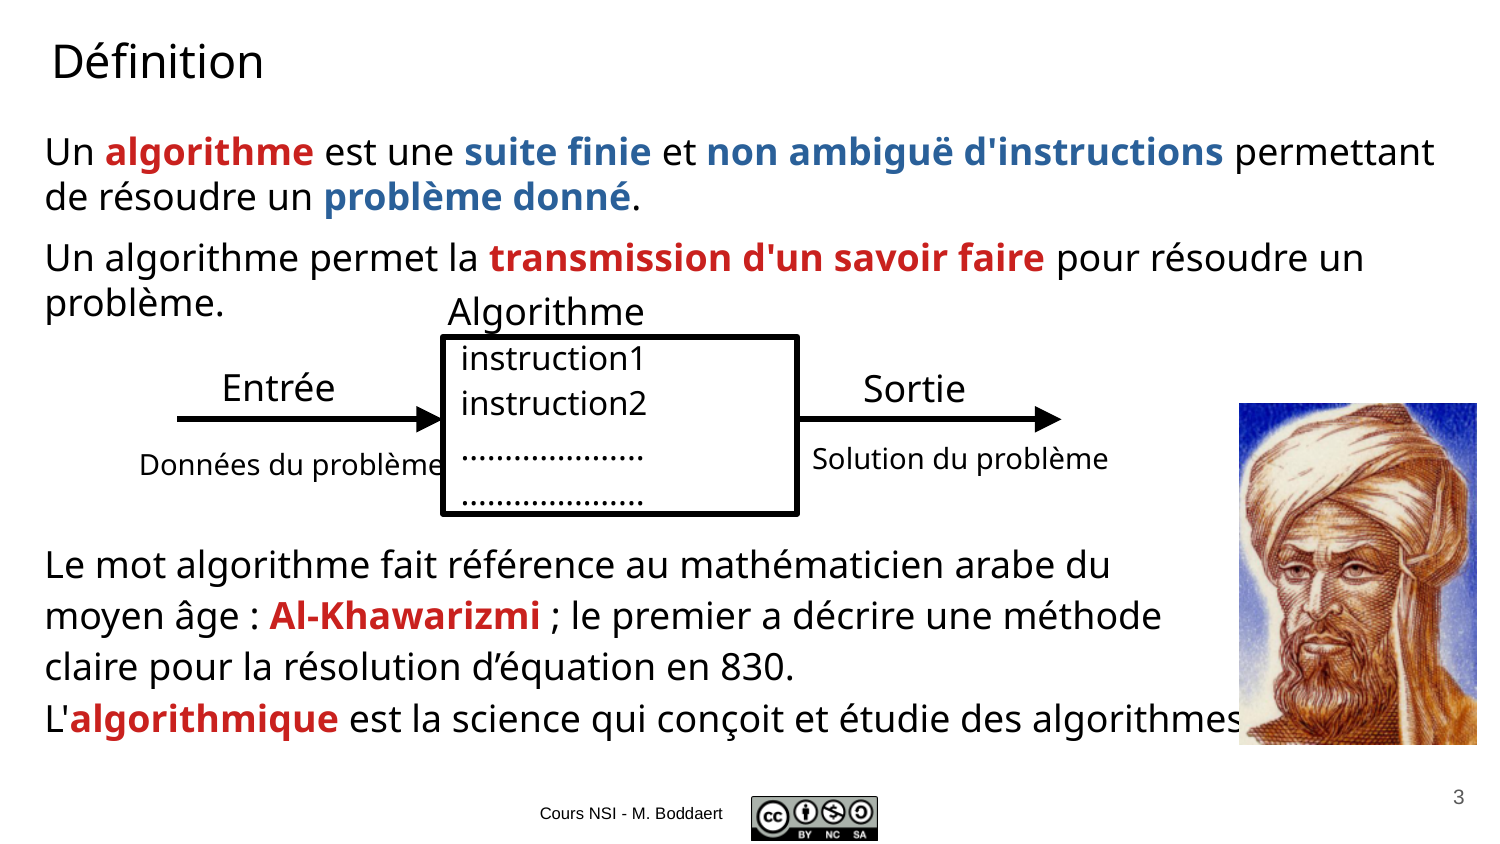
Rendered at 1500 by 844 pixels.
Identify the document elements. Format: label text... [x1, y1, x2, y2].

title Définition [51, 13, 1449, 108]
slide_number <numéro> [1389, 764, 1480, 830]
picture [751, 796, 878, 841]
text_box L'algorithmique est la science qui conçoit et étudie des algorithmes. [29, 685, 1239, 745]
picture [1239, 403, 1477, 745]
text_box Algorithme [432, 278, 647, 337]
text_box Solution du problème [797, 431, 1108, 481]
text_box Entrée [206, 354, 348, 413]
text_box Le mot algorithme fait référence au mathématicien arabe du moyen âge : Al-Khawarizmi ; le premier a décrire une méthode claire pour la résolution d’équation en 830. [29, 531, 1239, 685]
text_box instruction1 instruction2 ………………... ………………... [442, 336, 798, 514]
text_box Un algorithme est une suite finie et non ambiguë d'instructions permettant de résoudre un problème donné. [29, 120, 1477, 226]
text_box Données du problème [124, 437, 438, 486]
text_box Un algorithme permet la transmission d'un savoir faire pour résoudre un problème. [29, 226, 1500, 343]
text_box Sortie [848, 355, 977, 414]
